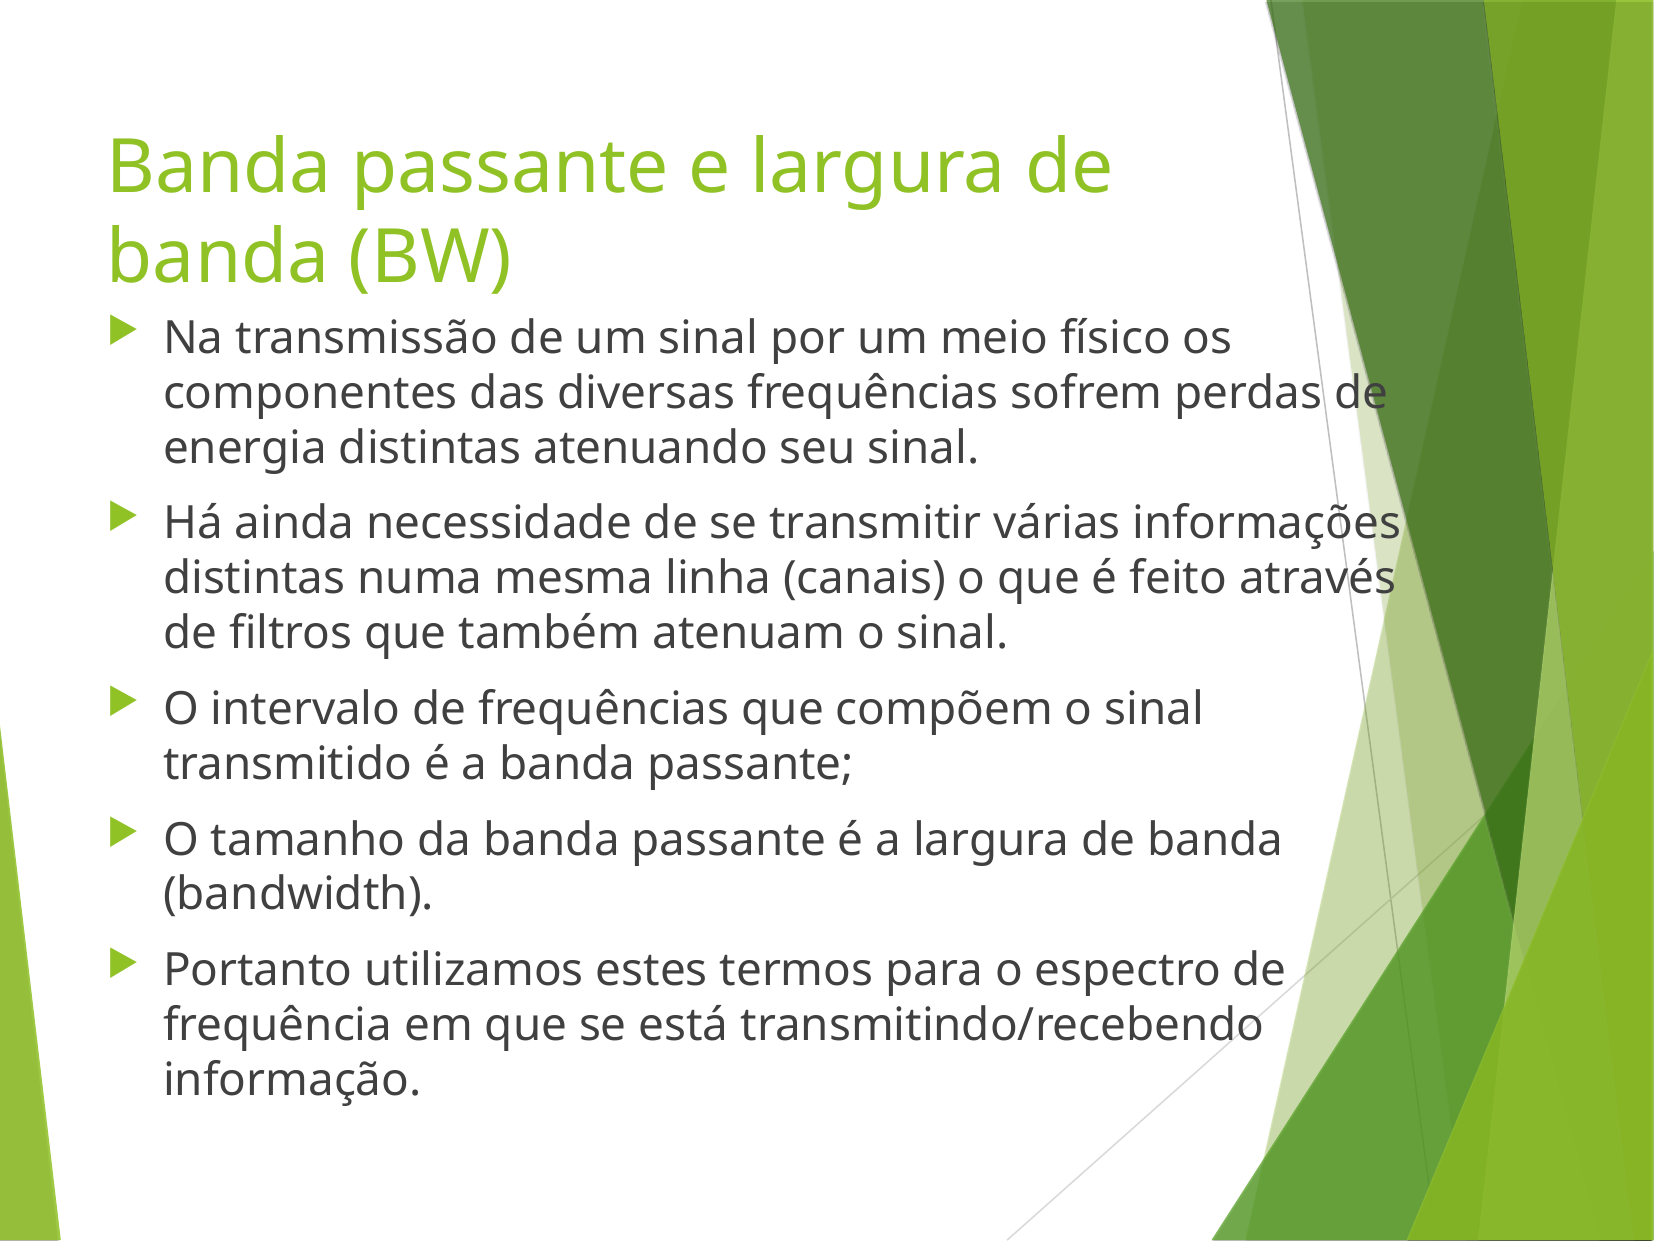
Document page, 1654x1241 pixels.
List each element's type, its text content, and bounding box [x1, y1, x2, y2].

list Na transmissão de um sinal por um meio físico os componentes das diversas frequências sofrem perdas de energia distintas atenuando seu sinal. Há ainda necessidade de se transmitir várias informações distintas numa mesma linha (canais) o que é feito através de filtros que também atenuam o sinal. O intervalo de frequências que compõem o sinal transmitido é a banda passante; O tamanho da banda passante é a largura de banda (bandwidth). Portanto utilizamos estes termos para o espectro de frequência em que se está transmitindo/recebendo informação. [91, 299, 1477, 1232]
title Banda passante e largura de banda (BW) [91, 110, 1258, 299]
